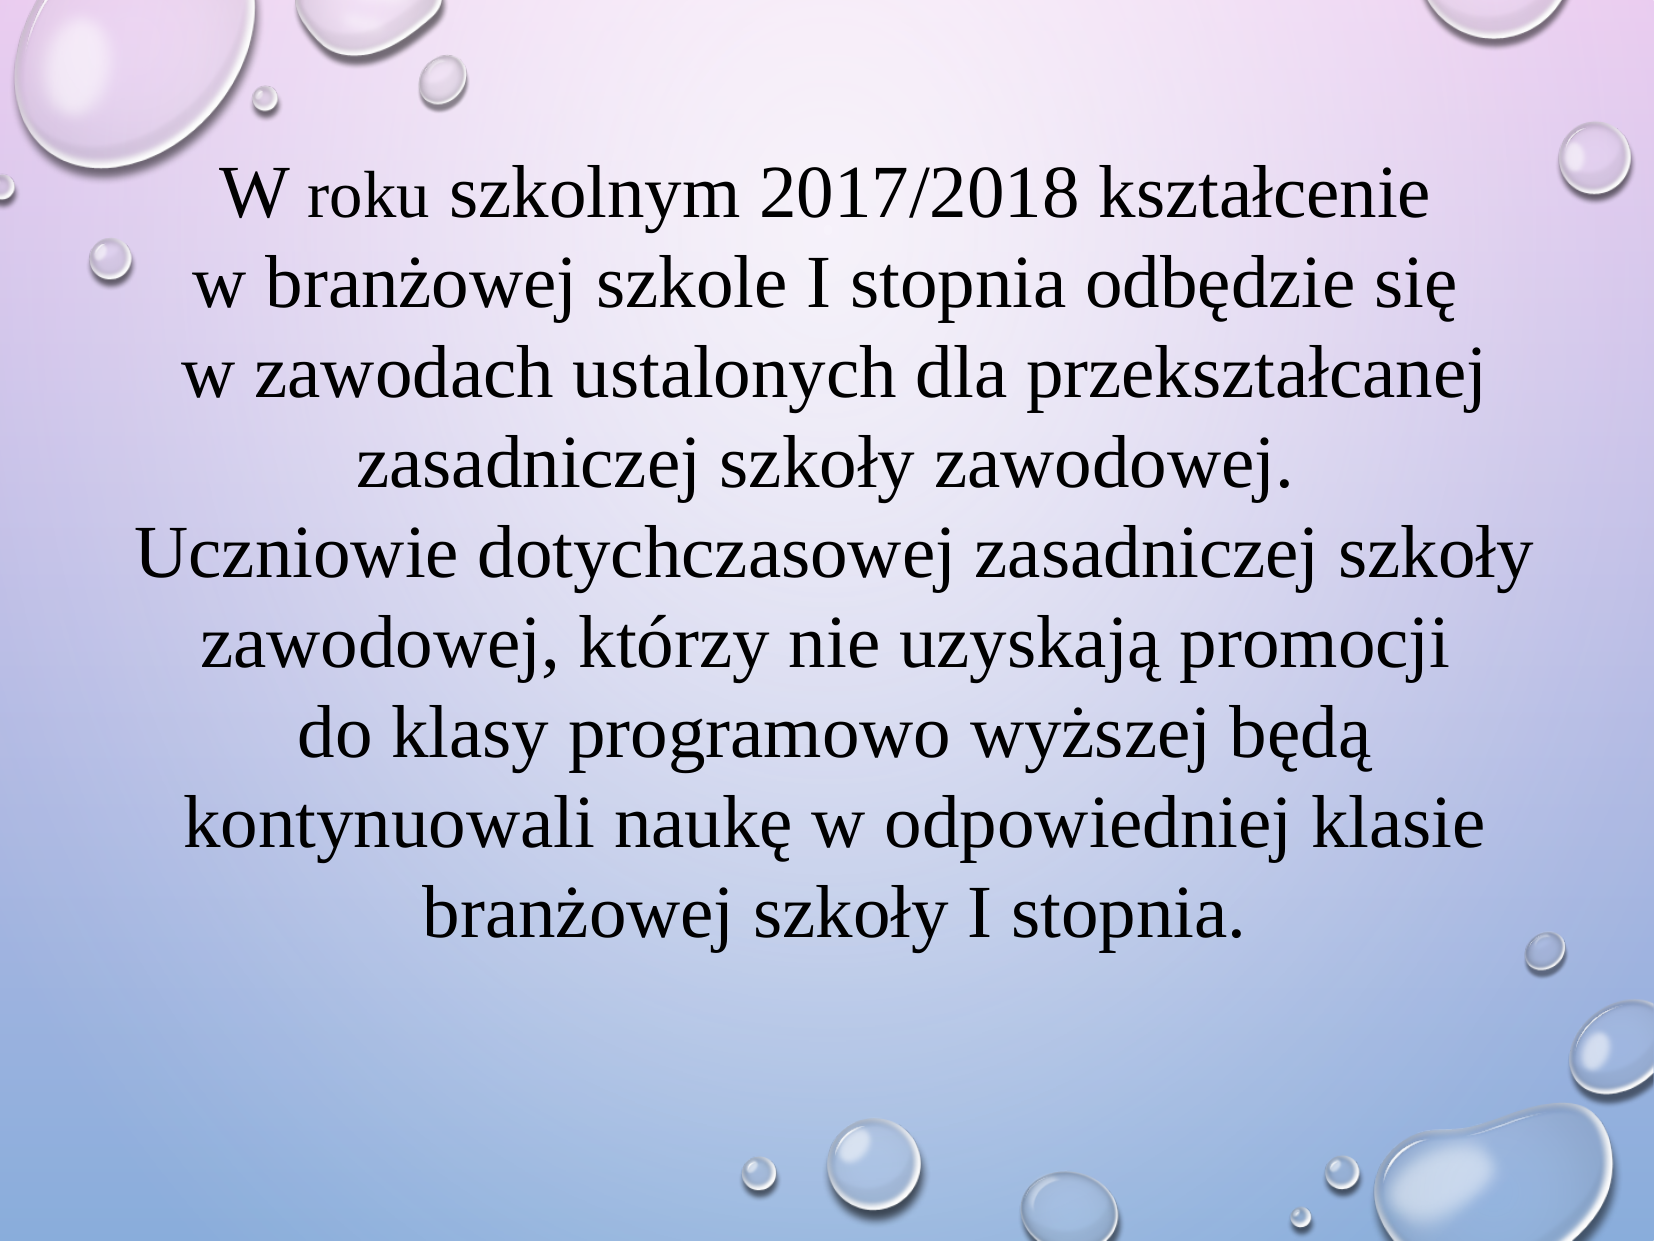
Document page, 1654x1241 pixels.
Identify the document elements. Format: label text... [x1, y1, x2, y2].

text_box W roku szkolnym 2017/2018 kształcenie w branżowej szkole I stopnia odbędzie się w zawodach ustalonych dla przekształcanej zasadniczej szkoły zawodowej. Uczniowie dotychczasowej zasadniczej szkoły zawodowej, którzy nie uzyskają promocji do klasy programowo wyższej będą kontynuowali naukę w odpowiedniej klasie branżowej szkoły I stopnia. [117, 135, 1553, 960]
